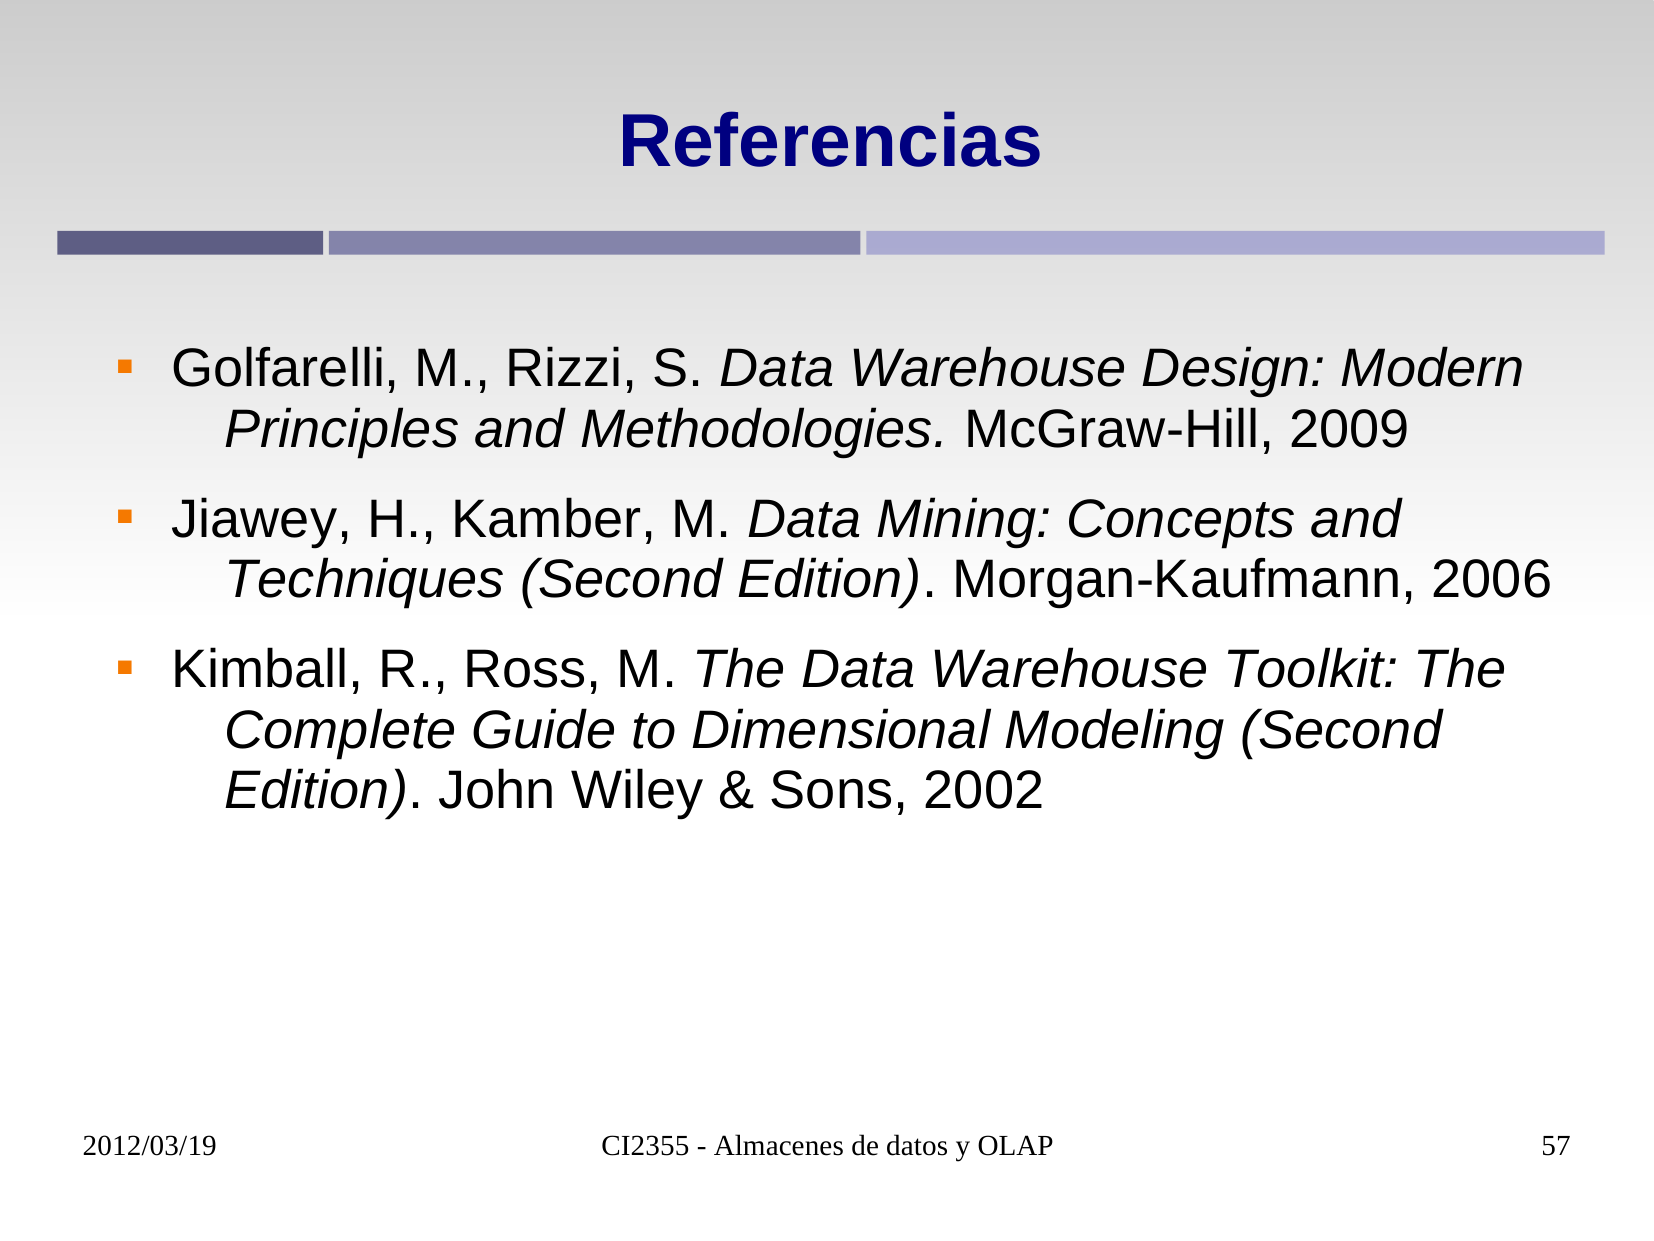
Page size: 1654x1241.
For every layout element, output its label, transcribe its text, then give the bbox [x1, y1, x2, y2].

list Golfarelli, M., Rizzi, S. Data Warehouse Design: Modern Principles and Methodologies. McGraw-Hill, 2009 Jiawey, H., Kamber, M. Data Mining: Concepts and Techniques (Second Edition). Morgan-Kaufmann, 2006 Kimball, R., Ross, M. The Data Warehouse Toolkit: The Complete Guide to Dimensional Modeling (Second Edition). John Wiley & Sons, 2002 [82, 337, 1571, 1109]
title Referencias [86, 55, 1576, 226]
